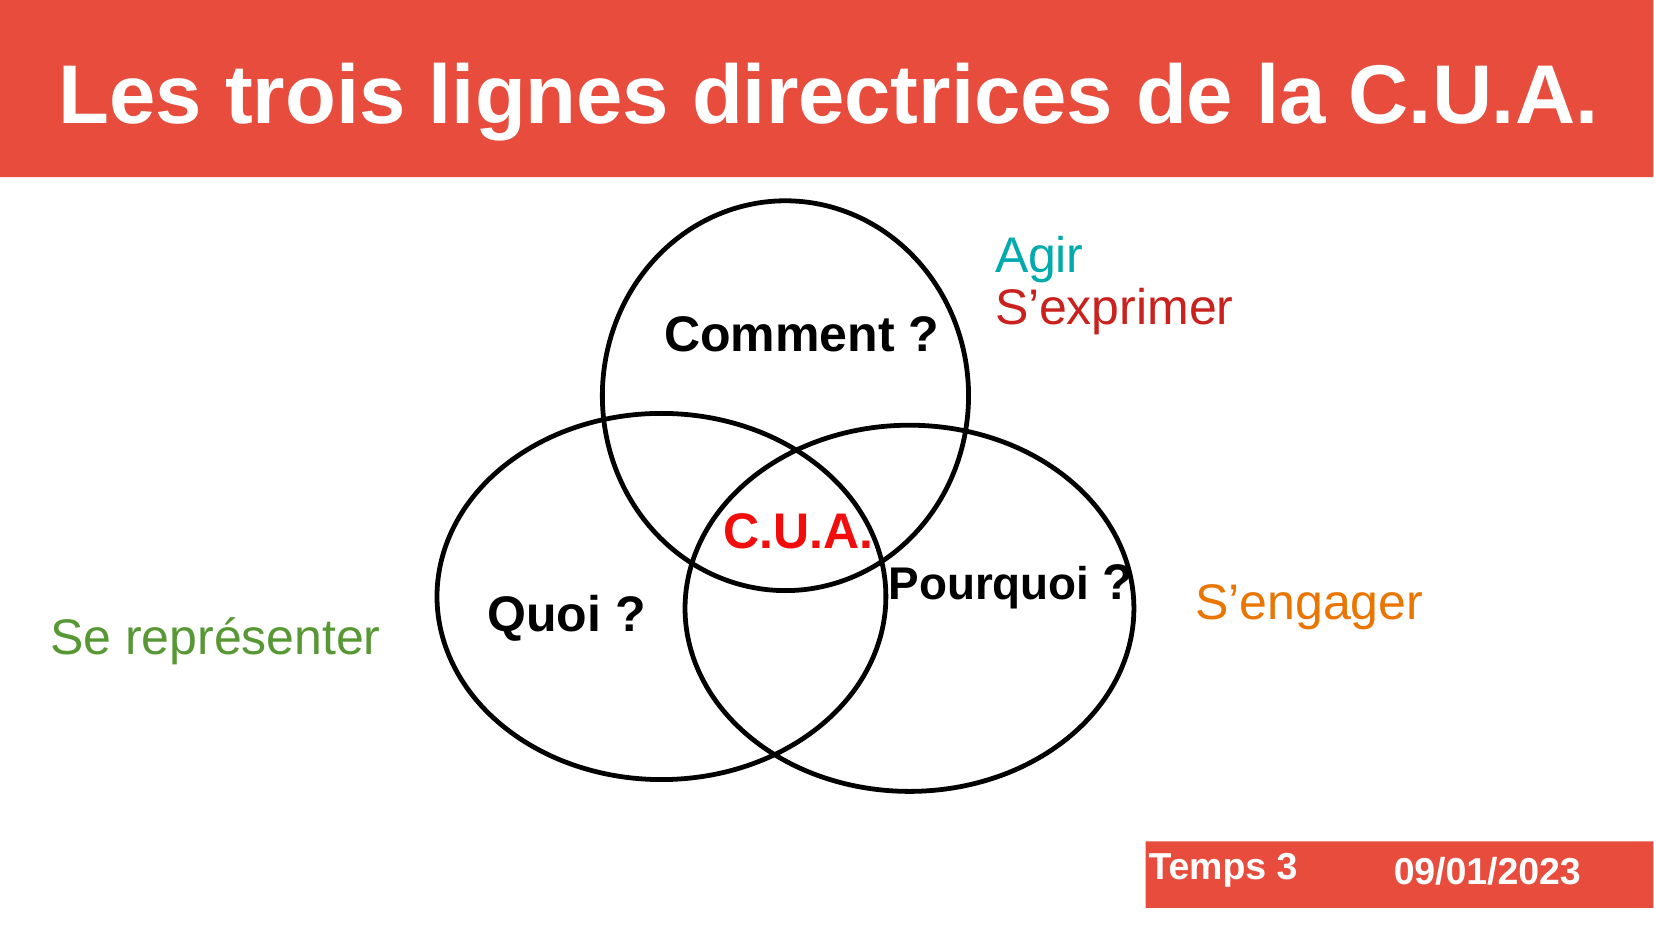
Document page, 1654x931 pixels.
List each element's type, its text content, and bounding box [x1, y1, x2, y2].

text_box Pourquoi ? [874, 546, 1182, 697]
text_box C.U.A. [708, 496, 883, 623]
text_box Quoi ? [472, 578, 851, 706]
text_box C.U.A. [853, 496, 1087, 623]
text_box Se représenter [35, 602, 402, 686]
text_box Agir [980, 219, 1123, 271]
text_box S’engager [1181, 566, 1524, 650]
text_box Comment ? [649, 416, 731, 426]
text_box S’exprimer [980, 271, 1288, 367]
text_box Comment ? [649, 298, 993, 426]
text_box Temps 3 [1133, 838, 1335, 931]
title Les trois lignes directrices de la C.U.A. [59, 31, 1654, 142]
